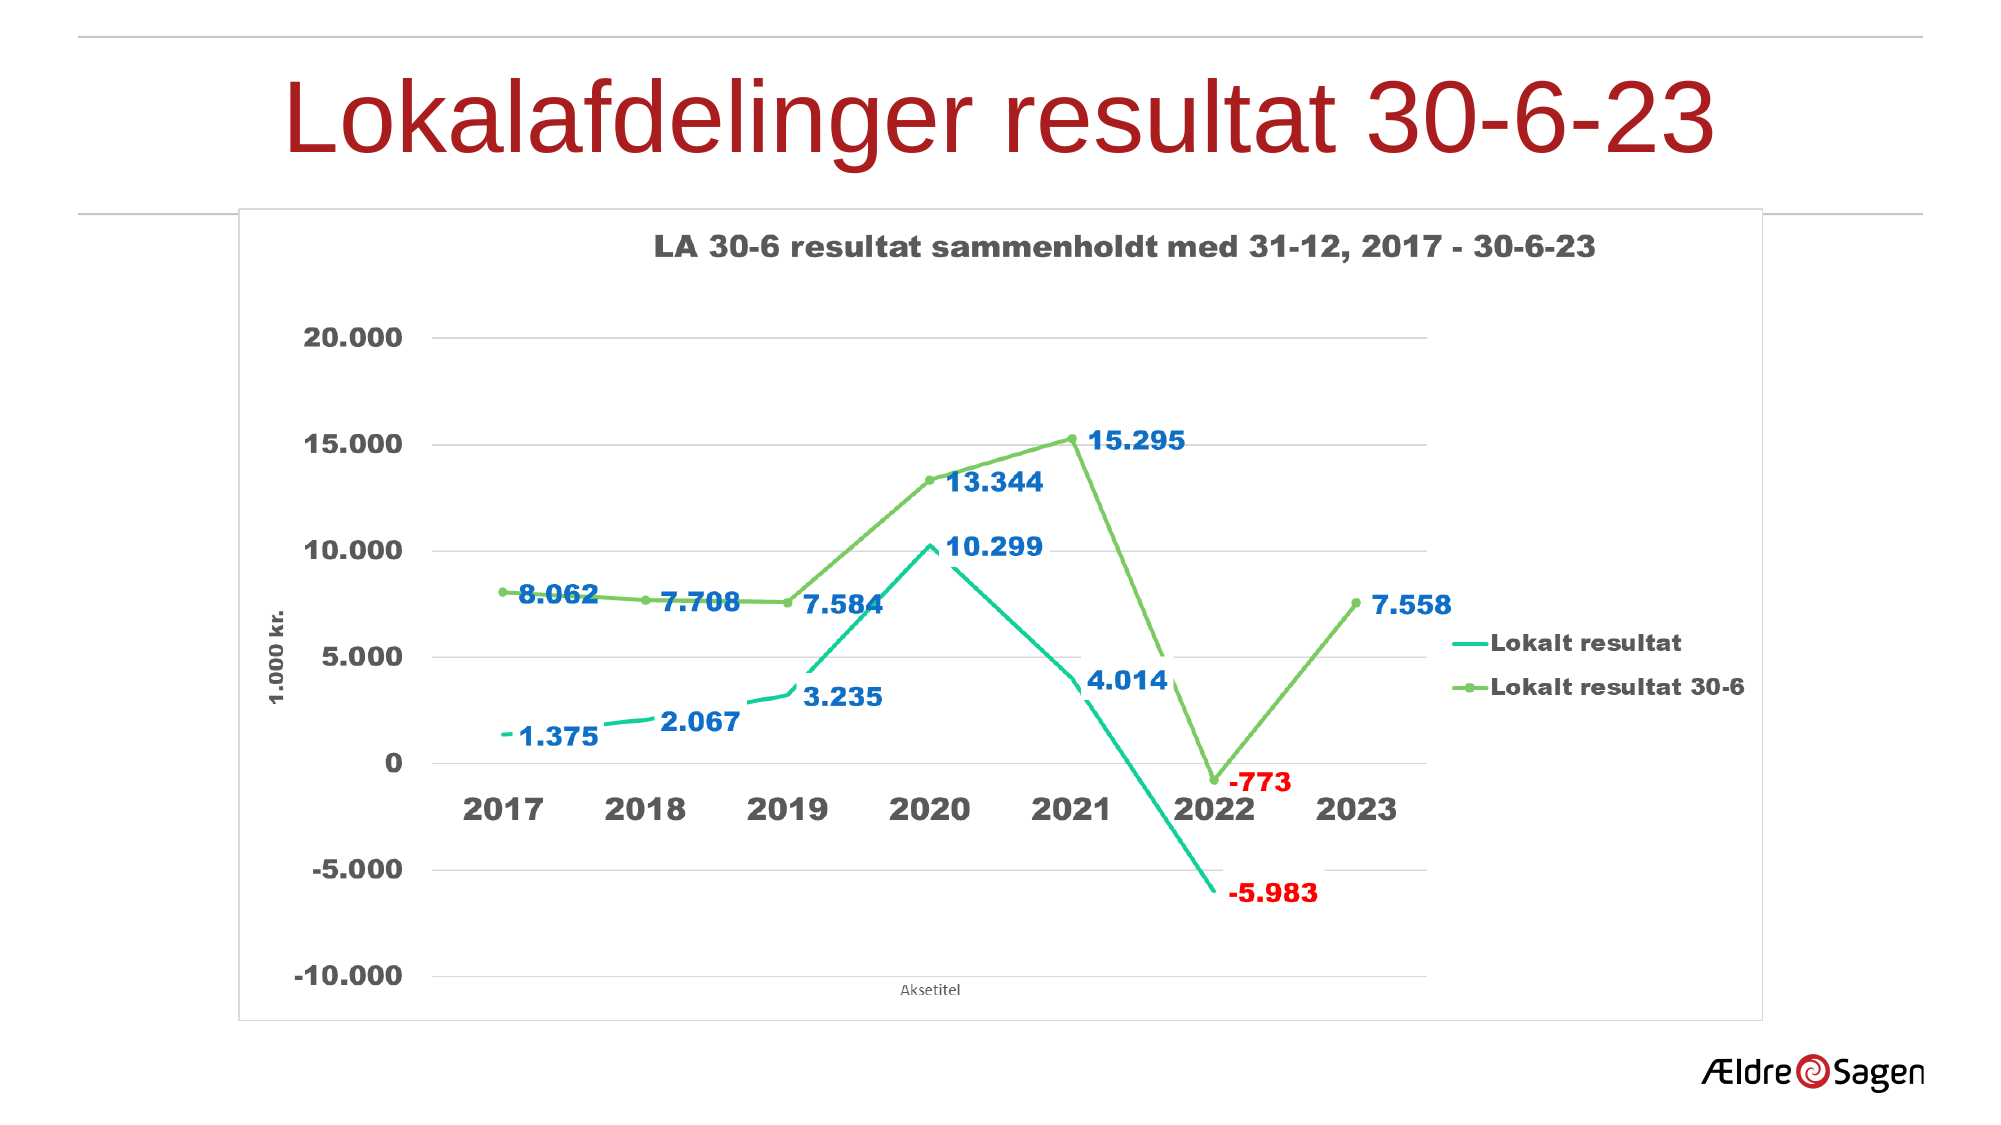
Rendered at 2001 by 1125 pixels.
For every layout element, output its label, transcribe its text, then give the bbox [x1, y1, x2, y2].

picture [238, 208, 1763, 1021]
title Lokalafdelinger resultat 30-6-23 [79, 37, 1922, 197]
